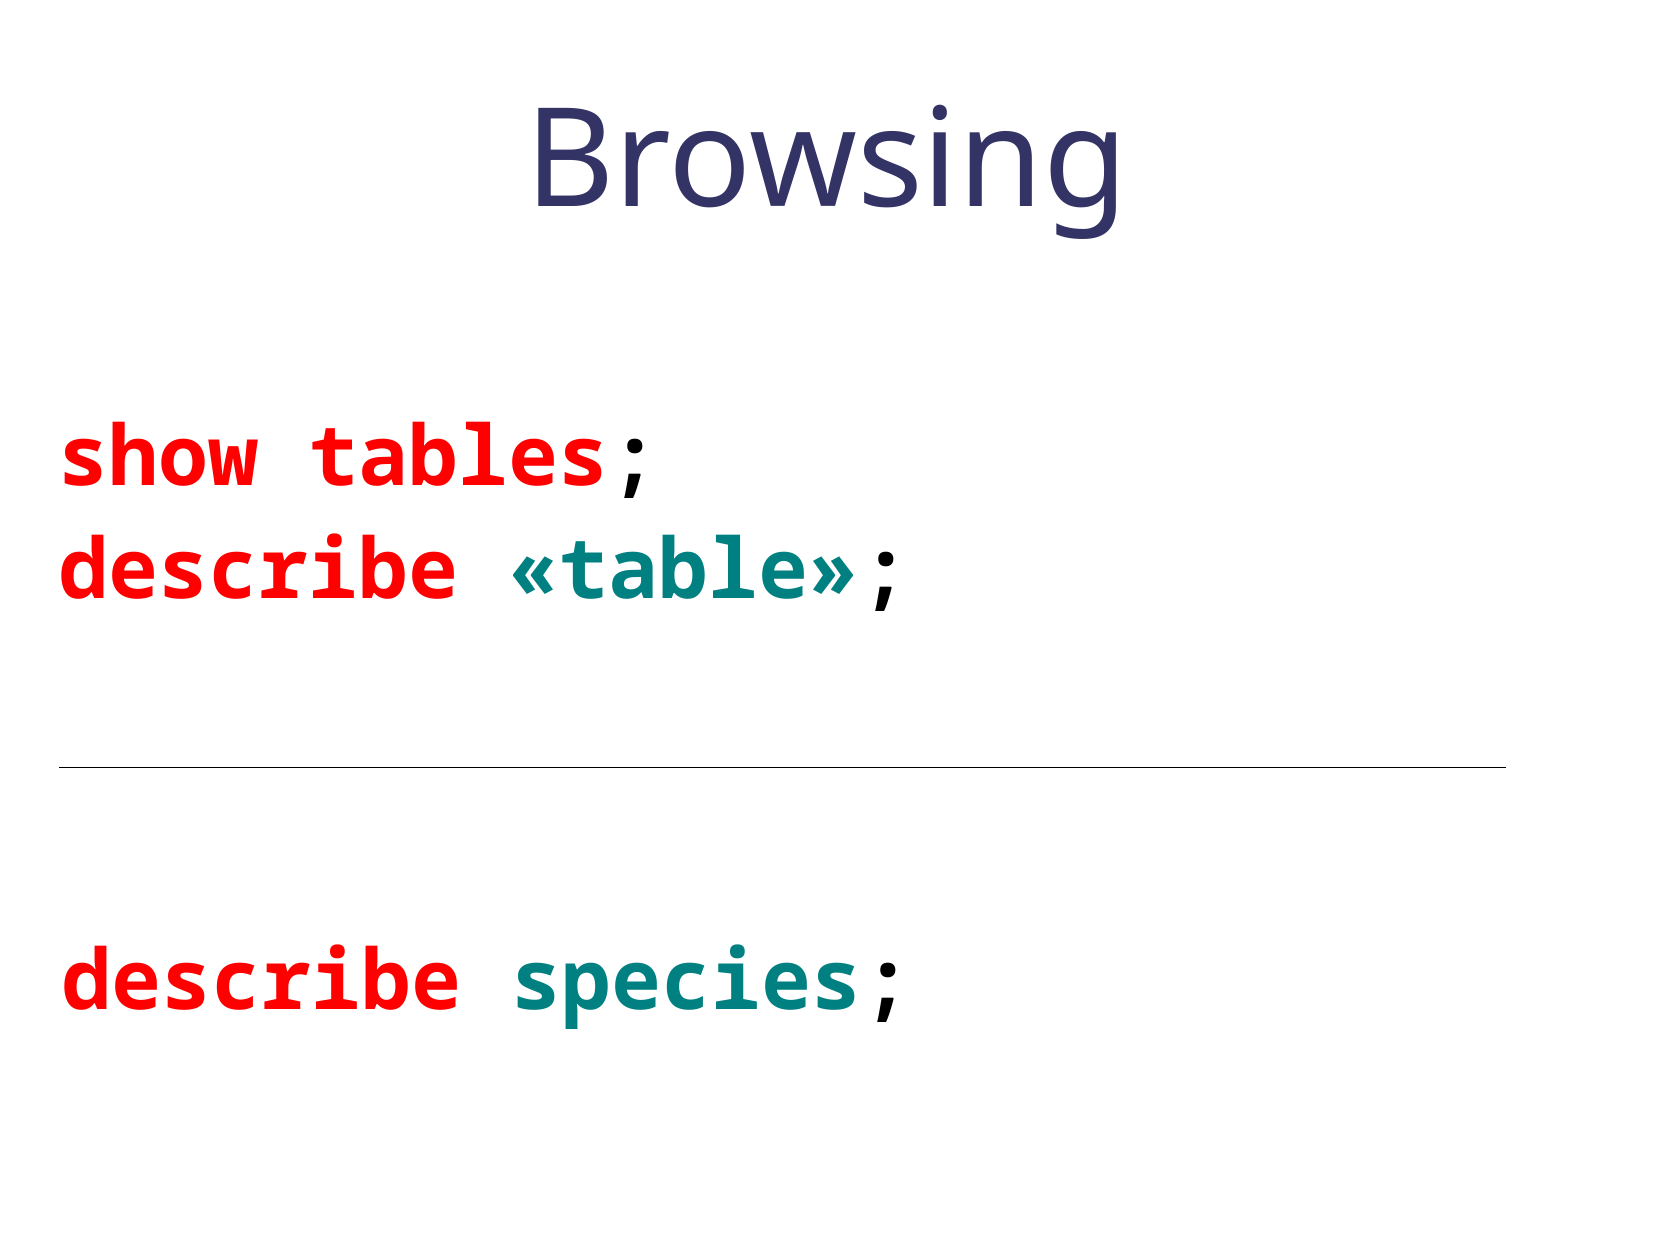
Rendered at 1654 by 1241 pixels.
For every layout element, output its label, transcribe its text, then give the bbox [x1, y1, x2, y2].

title Browsing [82, 56, 1571, 250]
subtitle show tables; describe «table»; [59, 413, 1597, 606]
text_box describe species; [61, 897, 1565, 1058]
